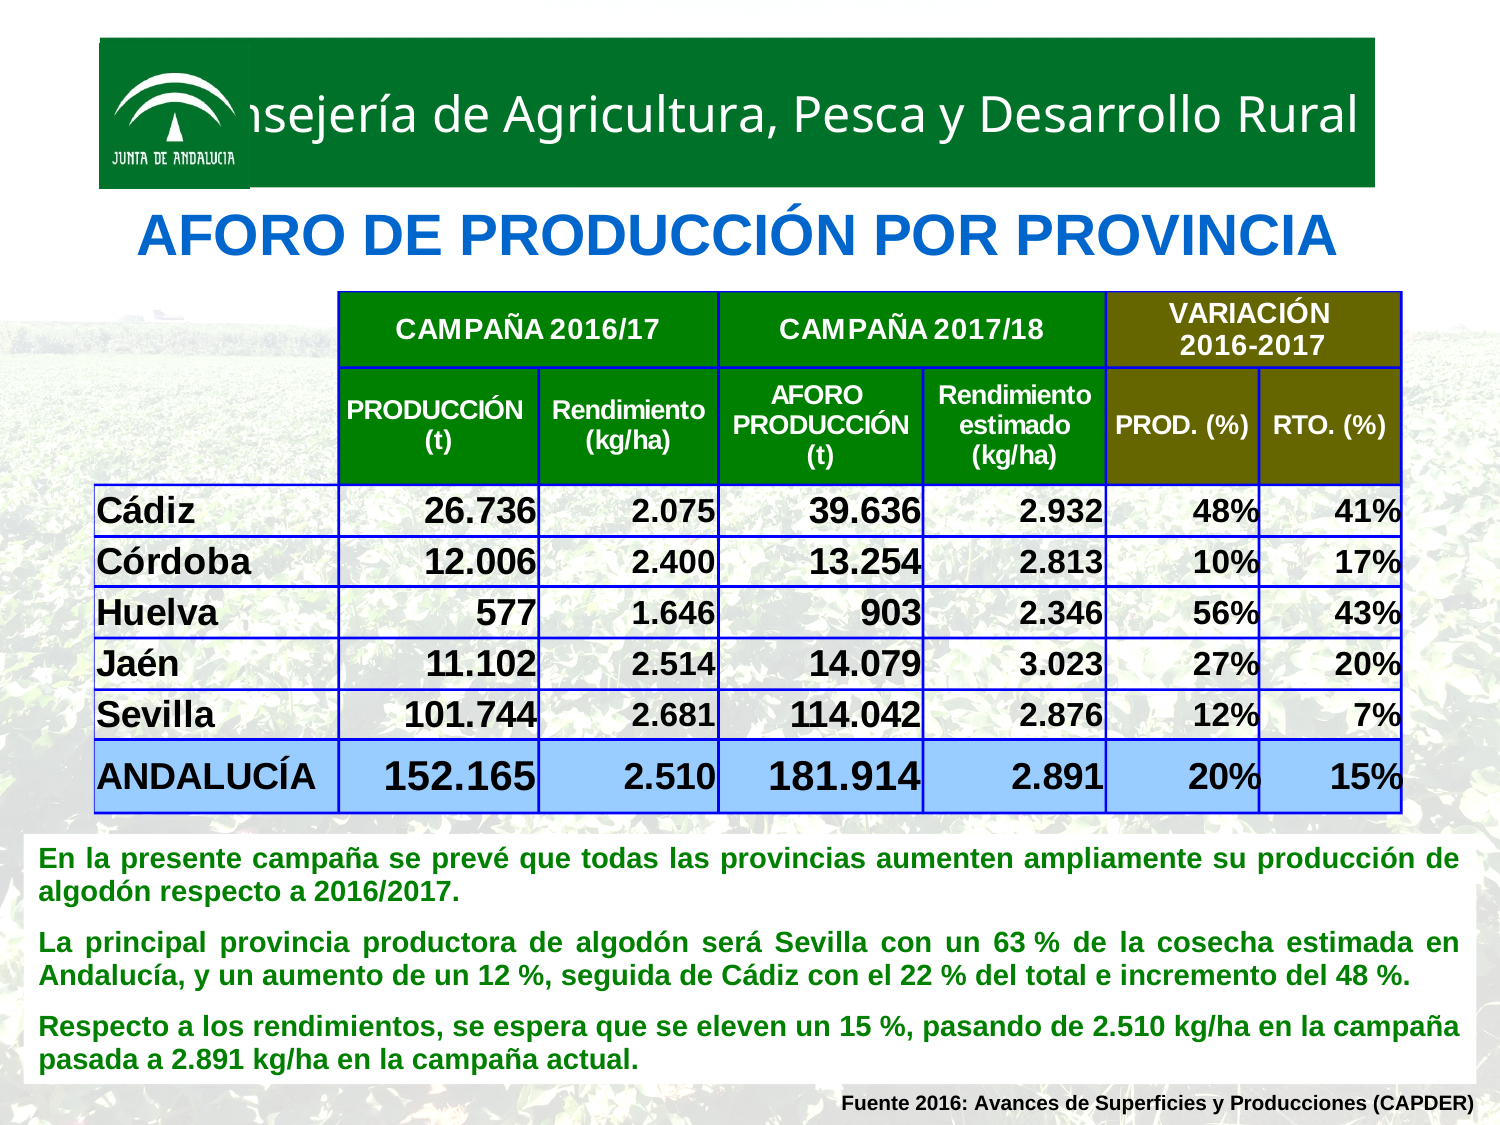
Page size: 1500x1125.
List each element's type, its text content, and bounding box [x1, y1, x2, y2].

text_box En la presente campaña se prevé que todas las provincias aumenten ampliamente su producción de algodón respecto a 2016/2017. La principal provincia productora de algodón será Sevilla con un 63 % de la cosecha estimada en Andalucía, y un aumento de un 12 %, seguida de Cádiz con el 22 % del total e incremento del 48 %. Respecto a los rendimientos, se espera que se eleven un 15 %, pasando de 2.510 kg/ha en la campaña pasada a 2.891 kg/ha en la campaña actual. [23, 833, 1477, 1085]
title Consejería de Agricultura, Pesca y Desarrollo Rural [99, 37, 1375, 188]
list AFORO DE PRODUCCIÓN POR PROVINCIA [99, 200, 1375, 291]
text_box Fuente 2016: Avances de Superficies y Producciones (CAPDER) [826, 1081, 1500, 1123]
picture [0, 0, 1500, 1125]
